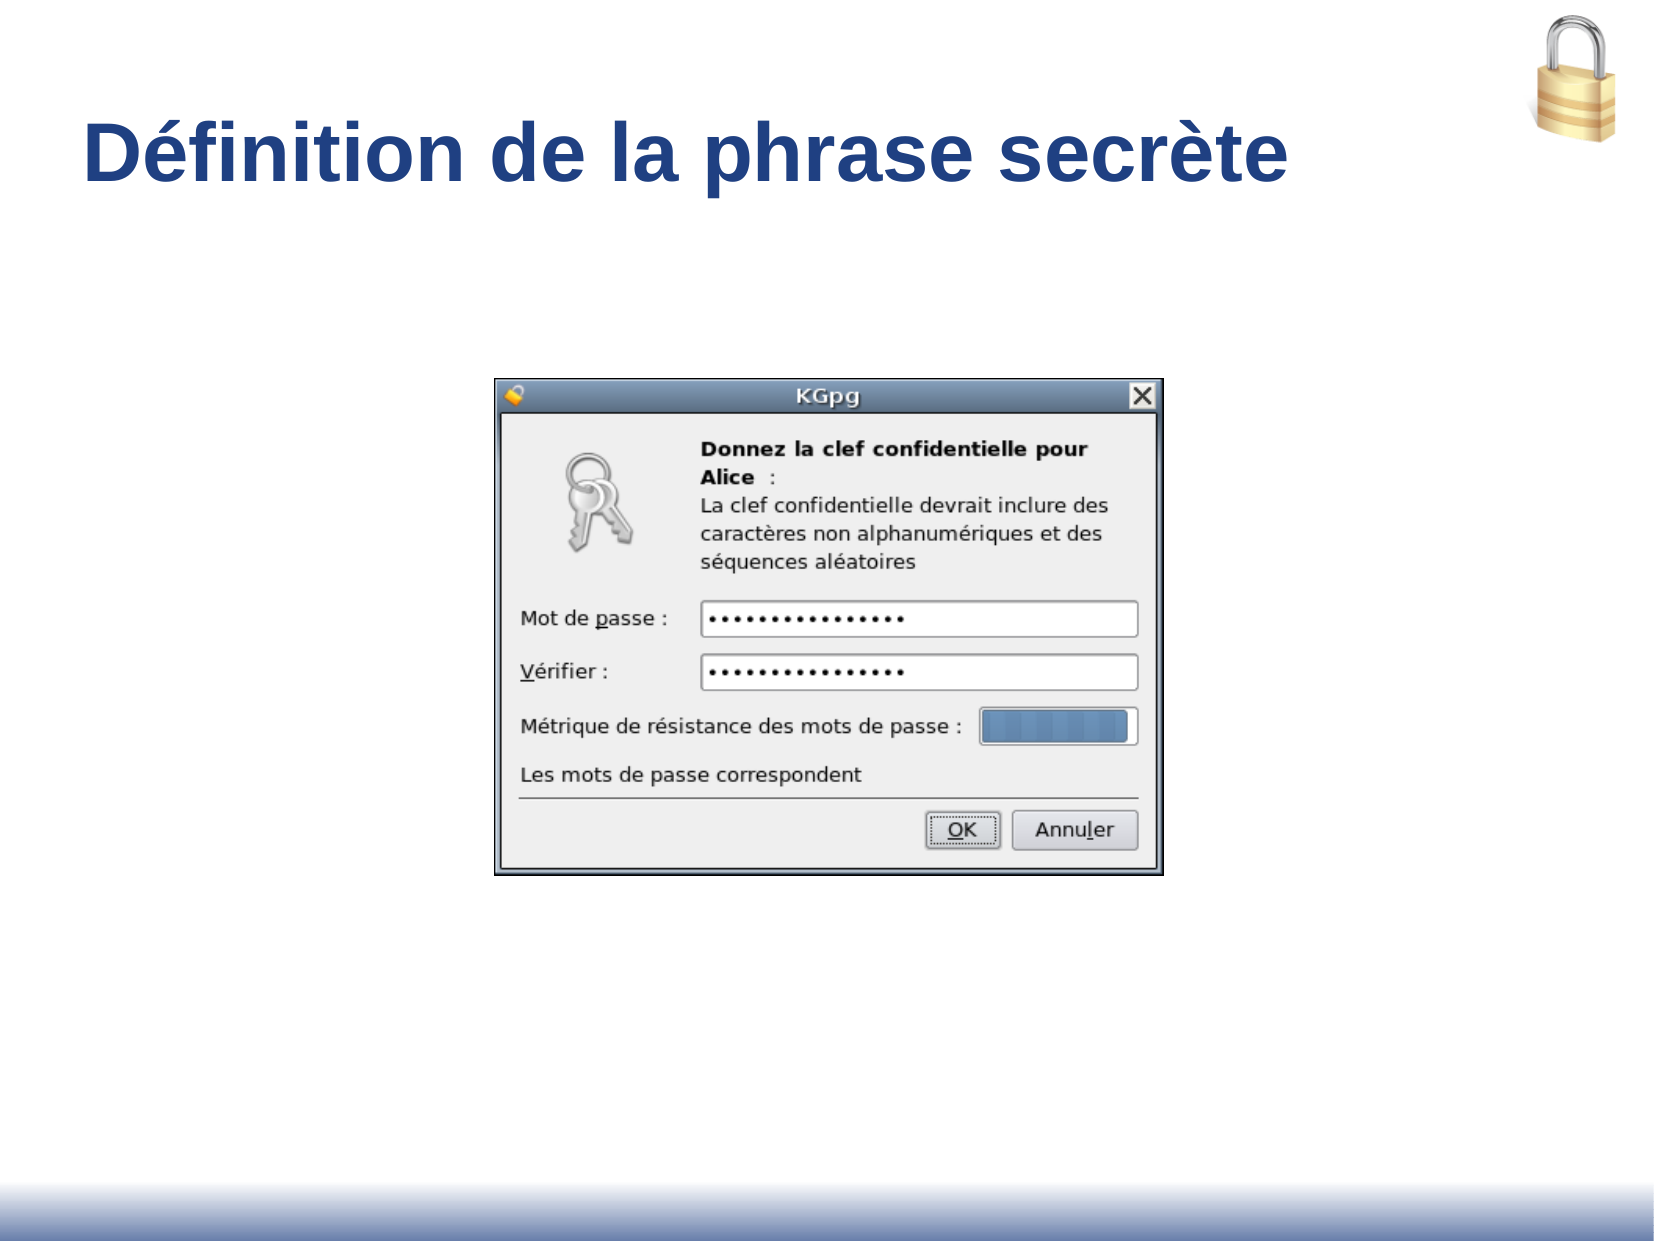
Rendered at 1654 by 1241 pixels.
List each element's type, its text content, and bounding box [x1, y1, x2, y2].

picture [494, 378, 1164, 876]
picture [1505, 11, 1642, 148]
title Définition de la phrase secrète [82, 56, 1571, 250]
